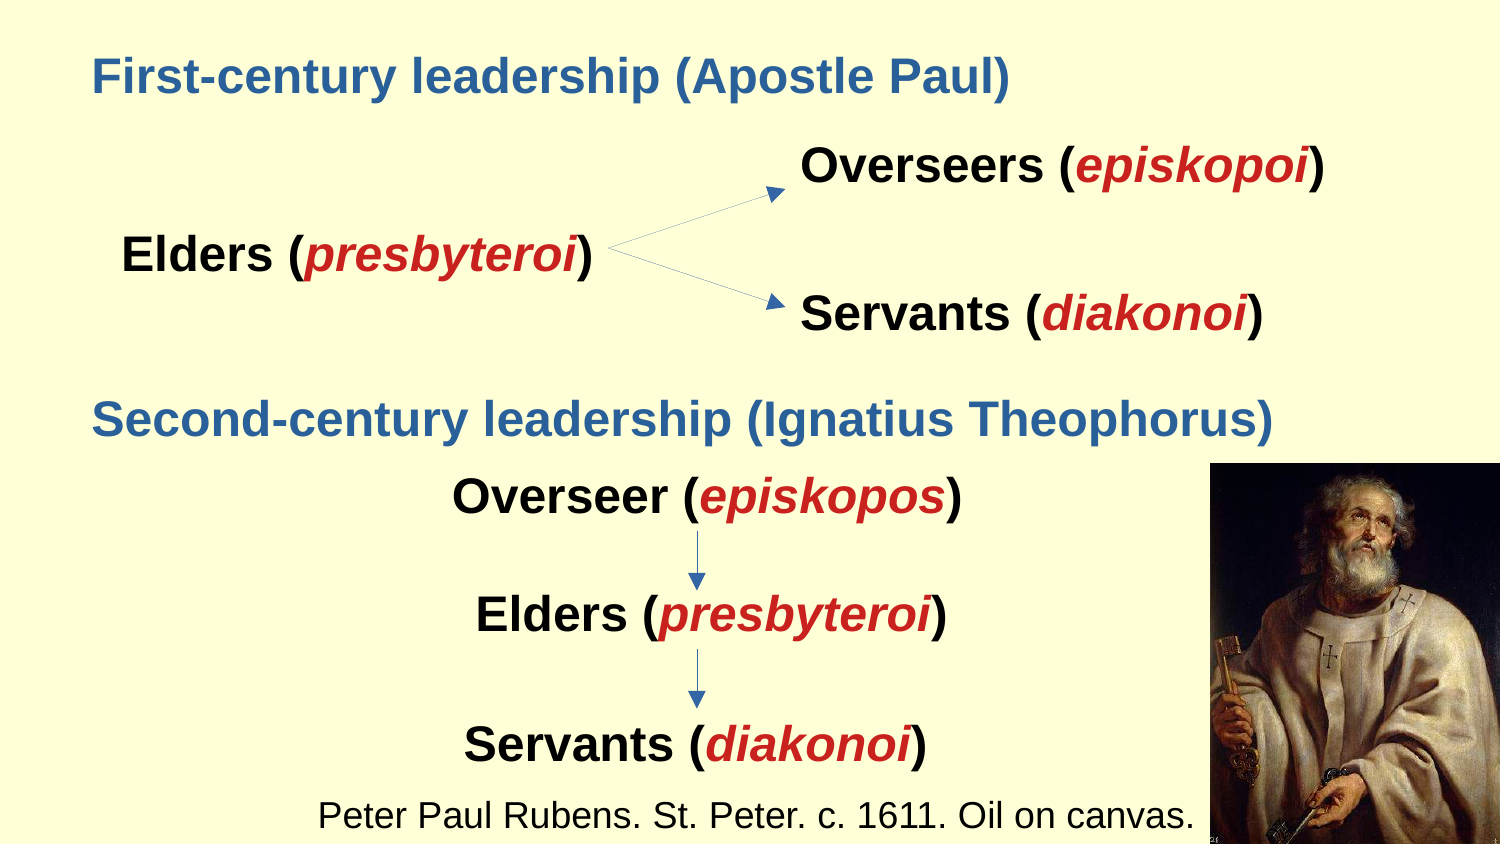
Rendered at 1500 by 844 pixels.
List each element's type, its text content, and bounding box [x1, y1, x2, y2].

text_box Elders (presbyteroi) [612, 239, 638, 257]
picture [1210, 463, 1500, 844]
text_box Overseer (episkopos) [437, 460, 999, 532]
text_box Overseers (episkopoi) [785, 129, 1406, 201]
text_box Elders (presbyteroi) [460, 578, 993, 650]
text_box Second-century leadership (Ignatius Theophorus) [76, 383, 1406, 455]
text_box Servants (diakonoi) [785, 277, 1406, 349]
text_box Servants (diakonoi) [448, 708, 951, 780]
text_box Peter Paul Rubens. St. Peter. c. 1611. Oil on canvas. [295, 787, 1211, 844]
text_box First-century leadership (Apostle Paul) [76, 41, 1406, 112]
text_box Elders (presbyteroi) [106, 218, 638, 290]
